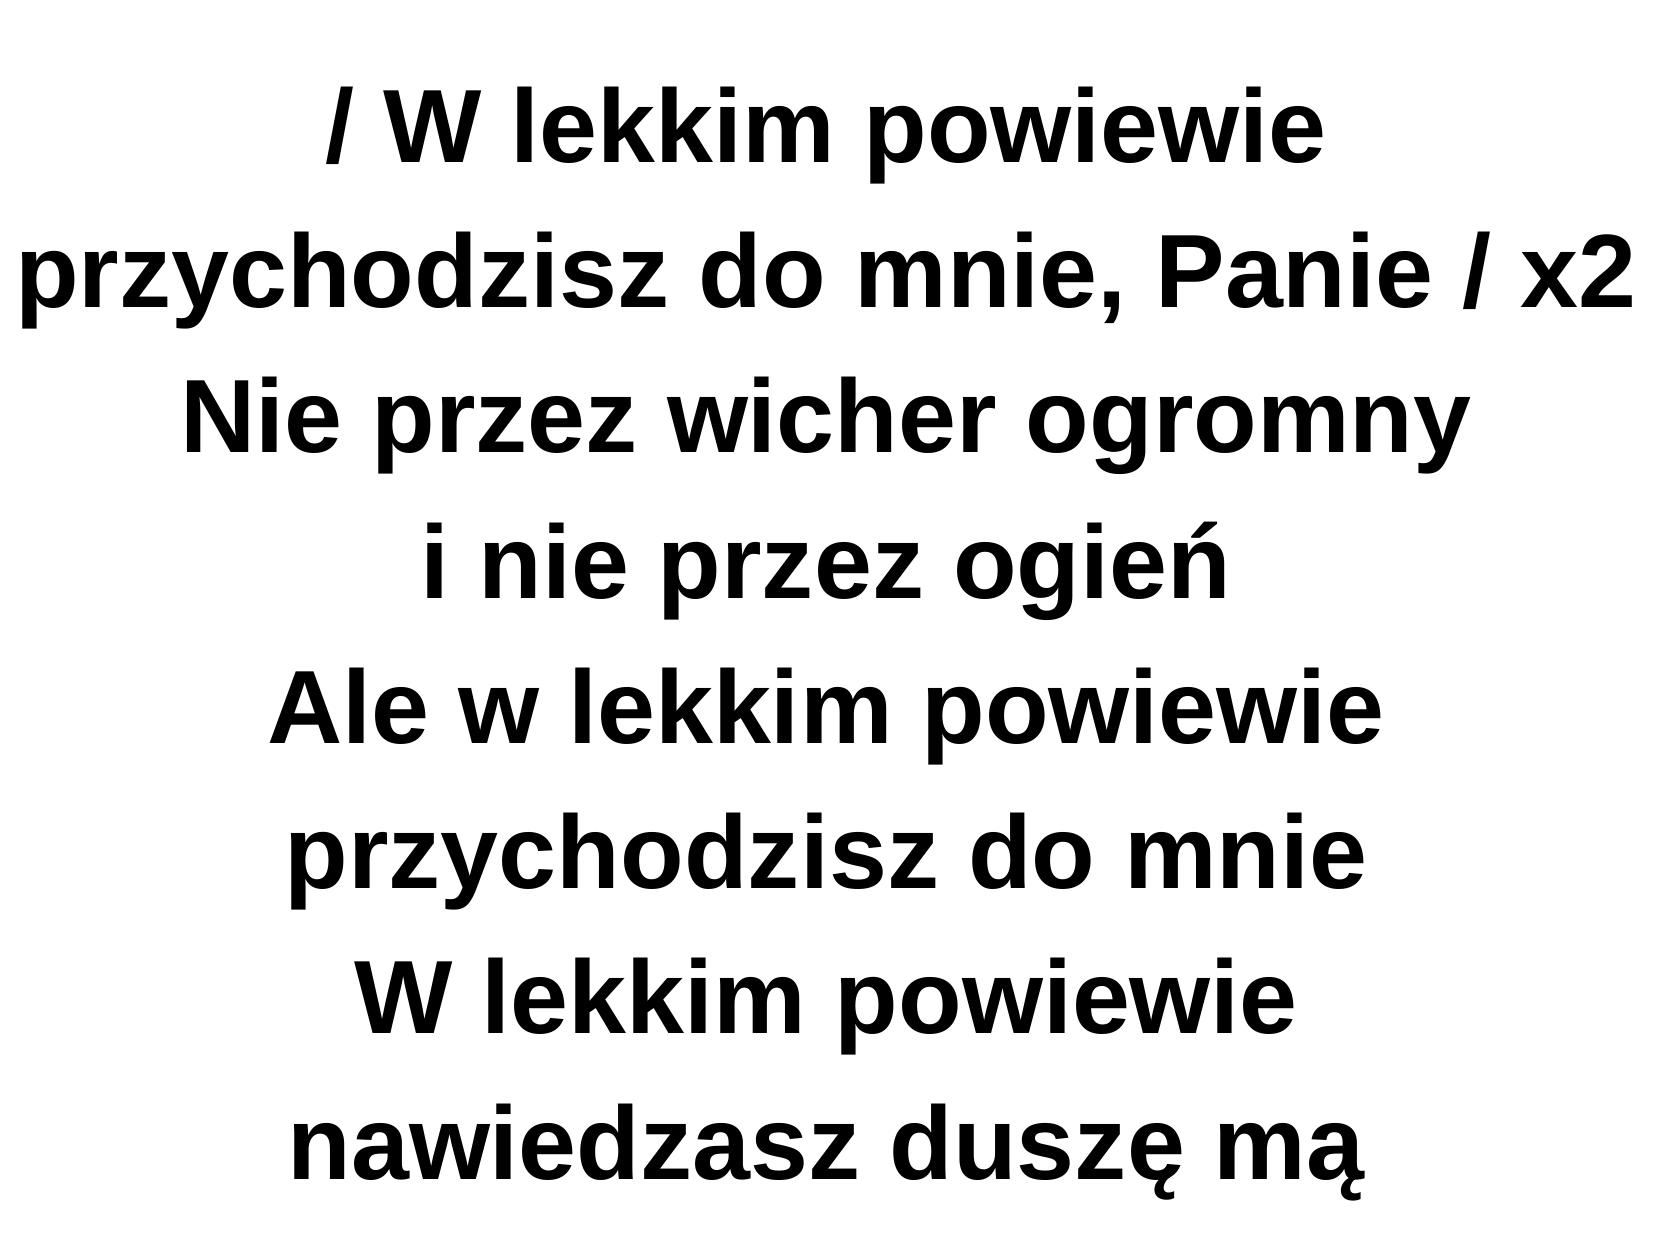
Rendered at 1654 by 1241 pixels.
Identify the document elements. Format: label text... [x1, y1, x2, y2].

subtitle / W lekkim powiewie przychodzisz do mnie, Panie / x2 Nie przez wicher ogromny i nie przez ogień Ale w lekkim powiewie przychodzisz do mnie W lekkim powiewie nawiedzasz duszę mą [0, 0, 1654, 1241]
